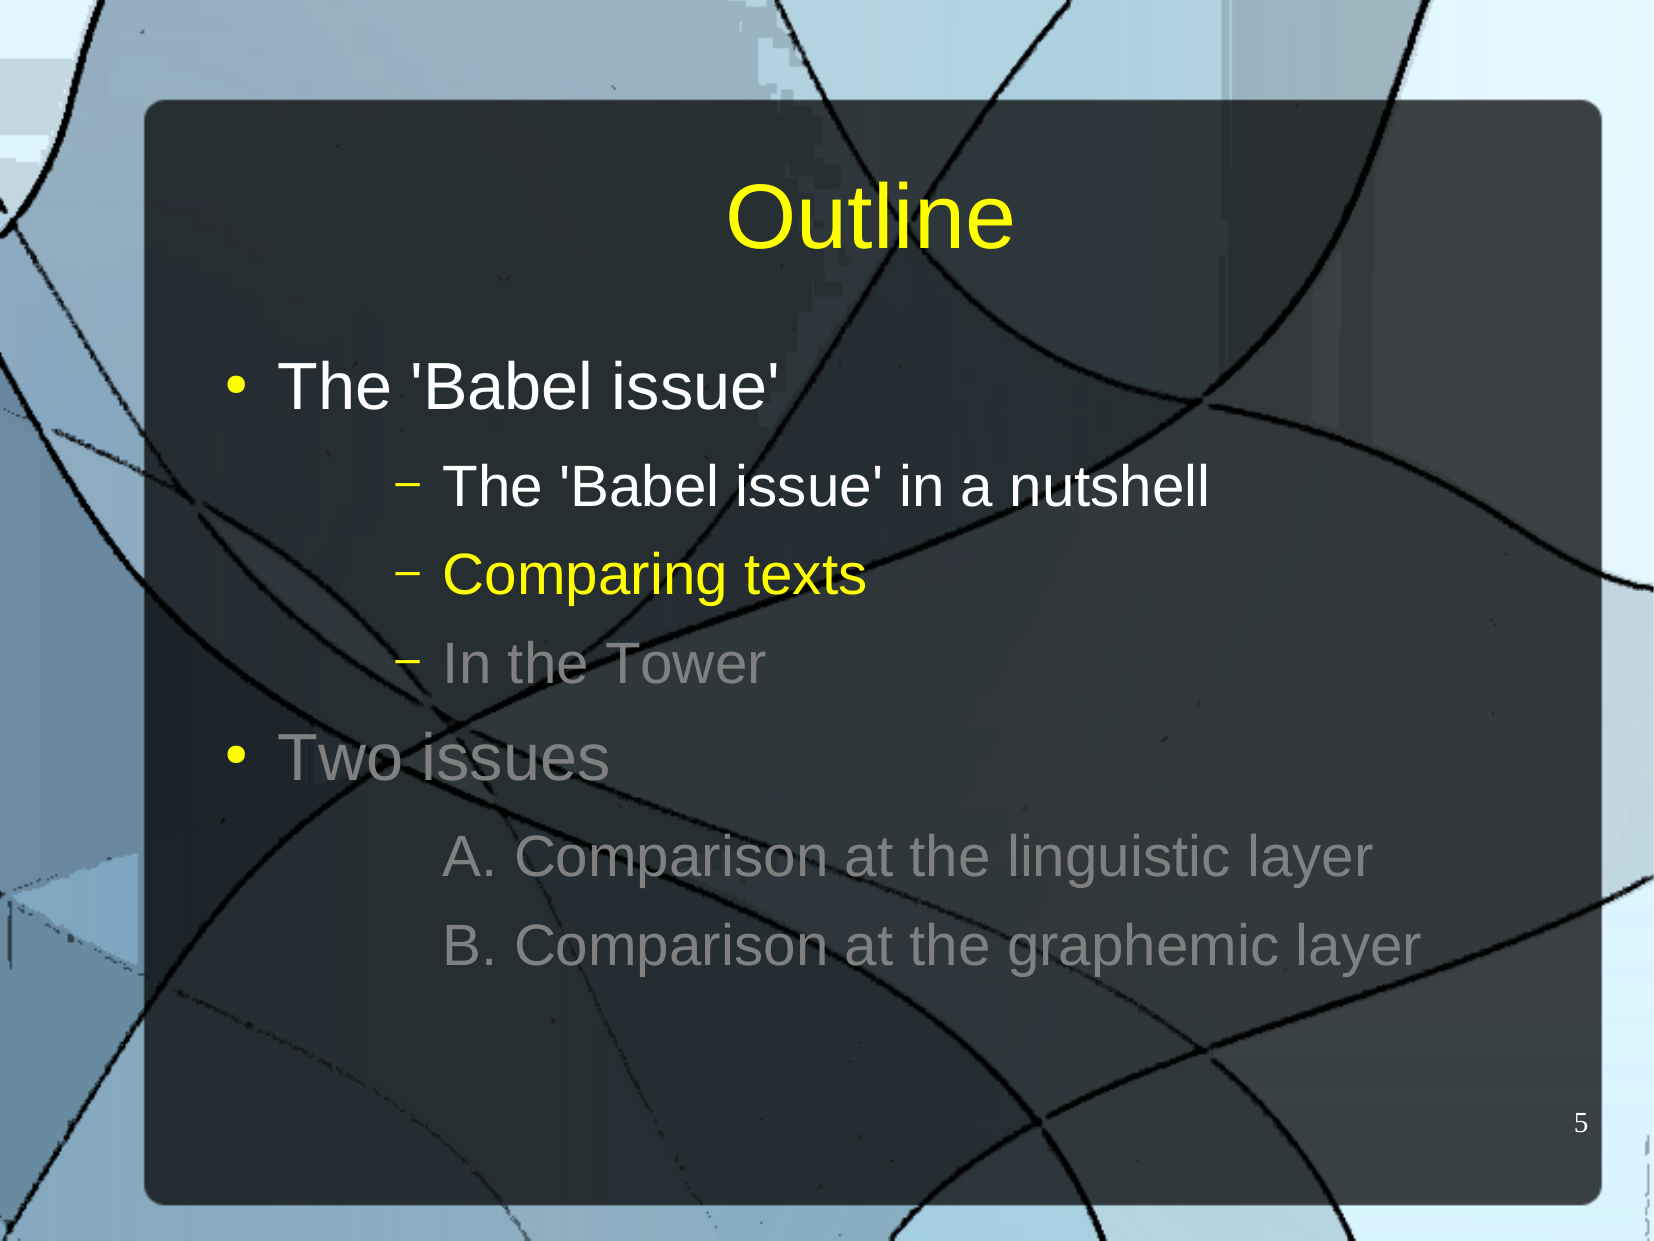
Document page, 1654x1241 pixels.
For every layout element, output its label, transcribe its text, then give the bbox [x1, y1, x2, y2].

picture [0, 0, 1654, 1241]
list The 'Babel issue' The 'Babel issue' in a nutshell Comparing texts In the Tower Two issues A. Comparison at the linguistic layer B. Comparison at the graphemic layer [206, 349, 1571, 1069]
title Outline [159, 108, 1583, 325]
